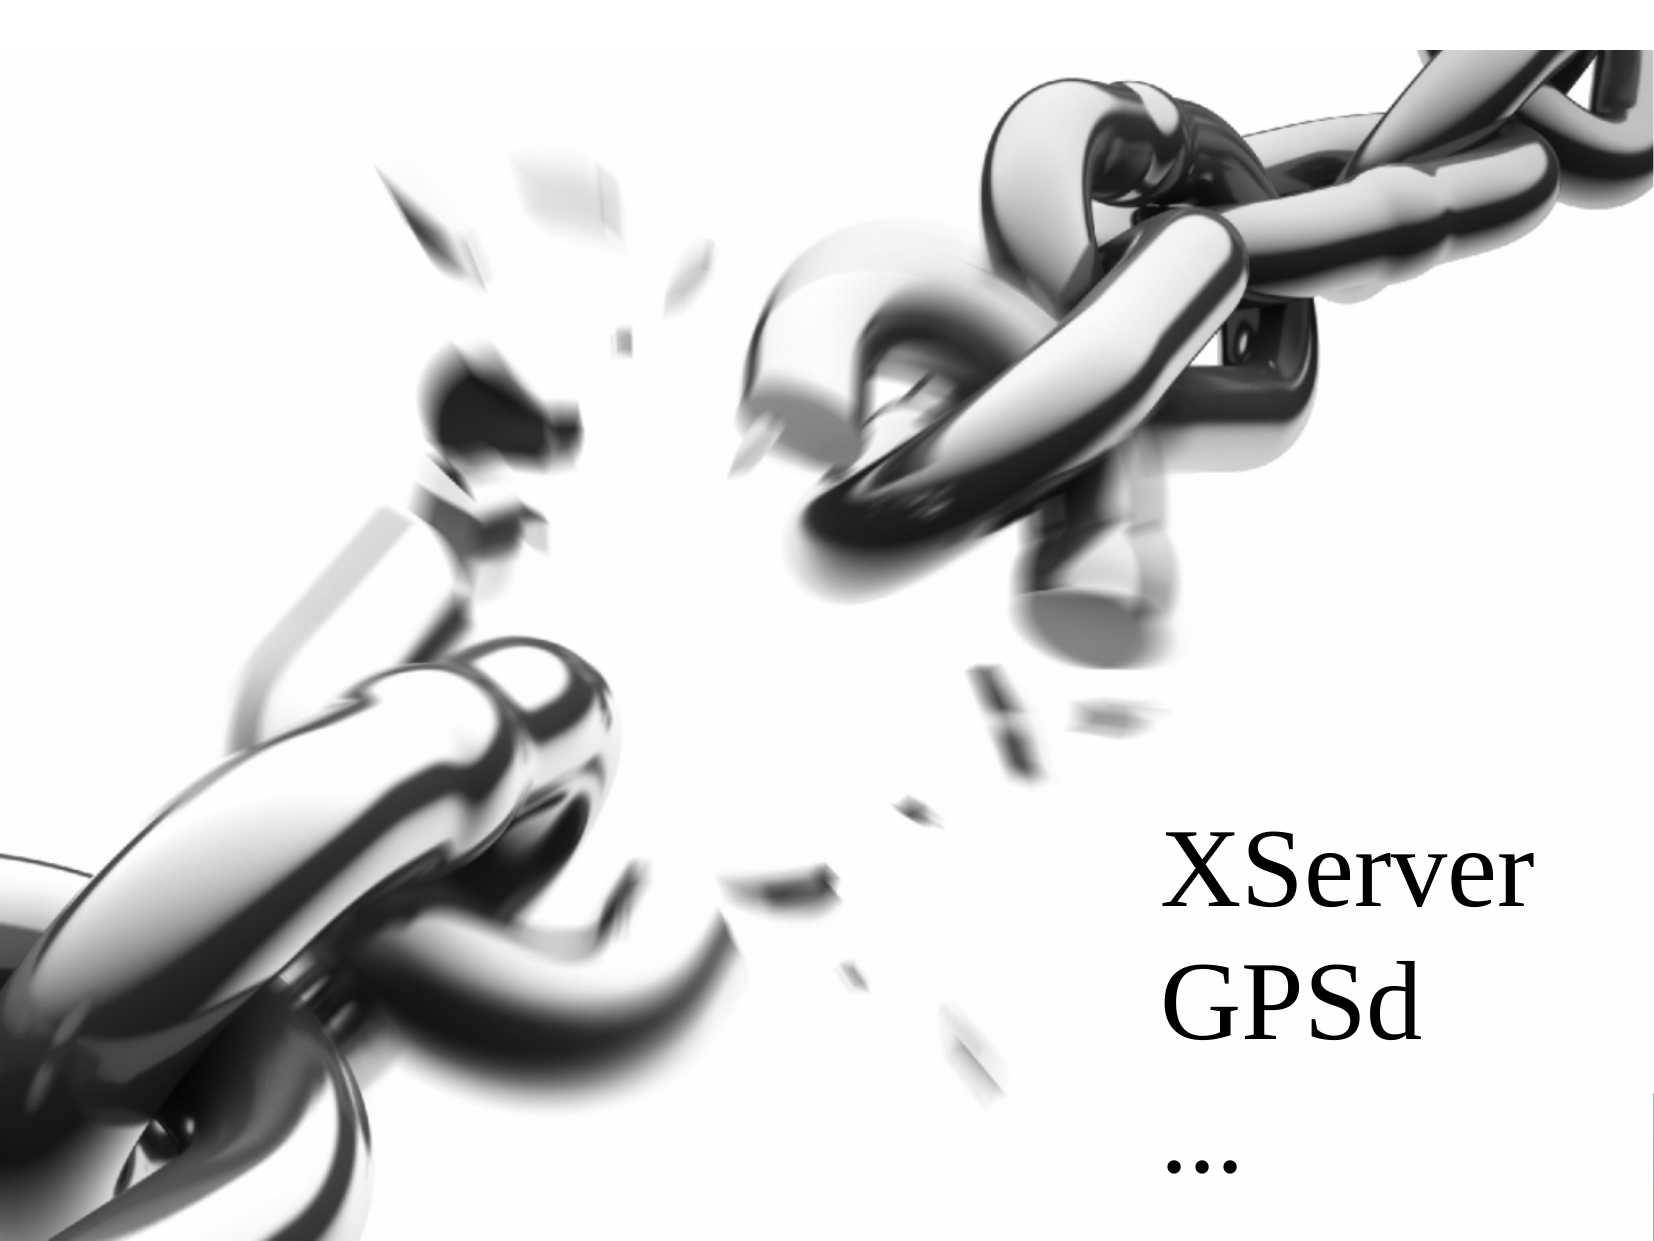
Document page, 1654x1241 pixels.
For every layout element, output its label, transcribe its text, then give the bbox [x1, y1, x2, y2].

text_box XServer GPSd ... [1160, 797, 1536, 1189]
picture [0, 50, 1654, 1241]
